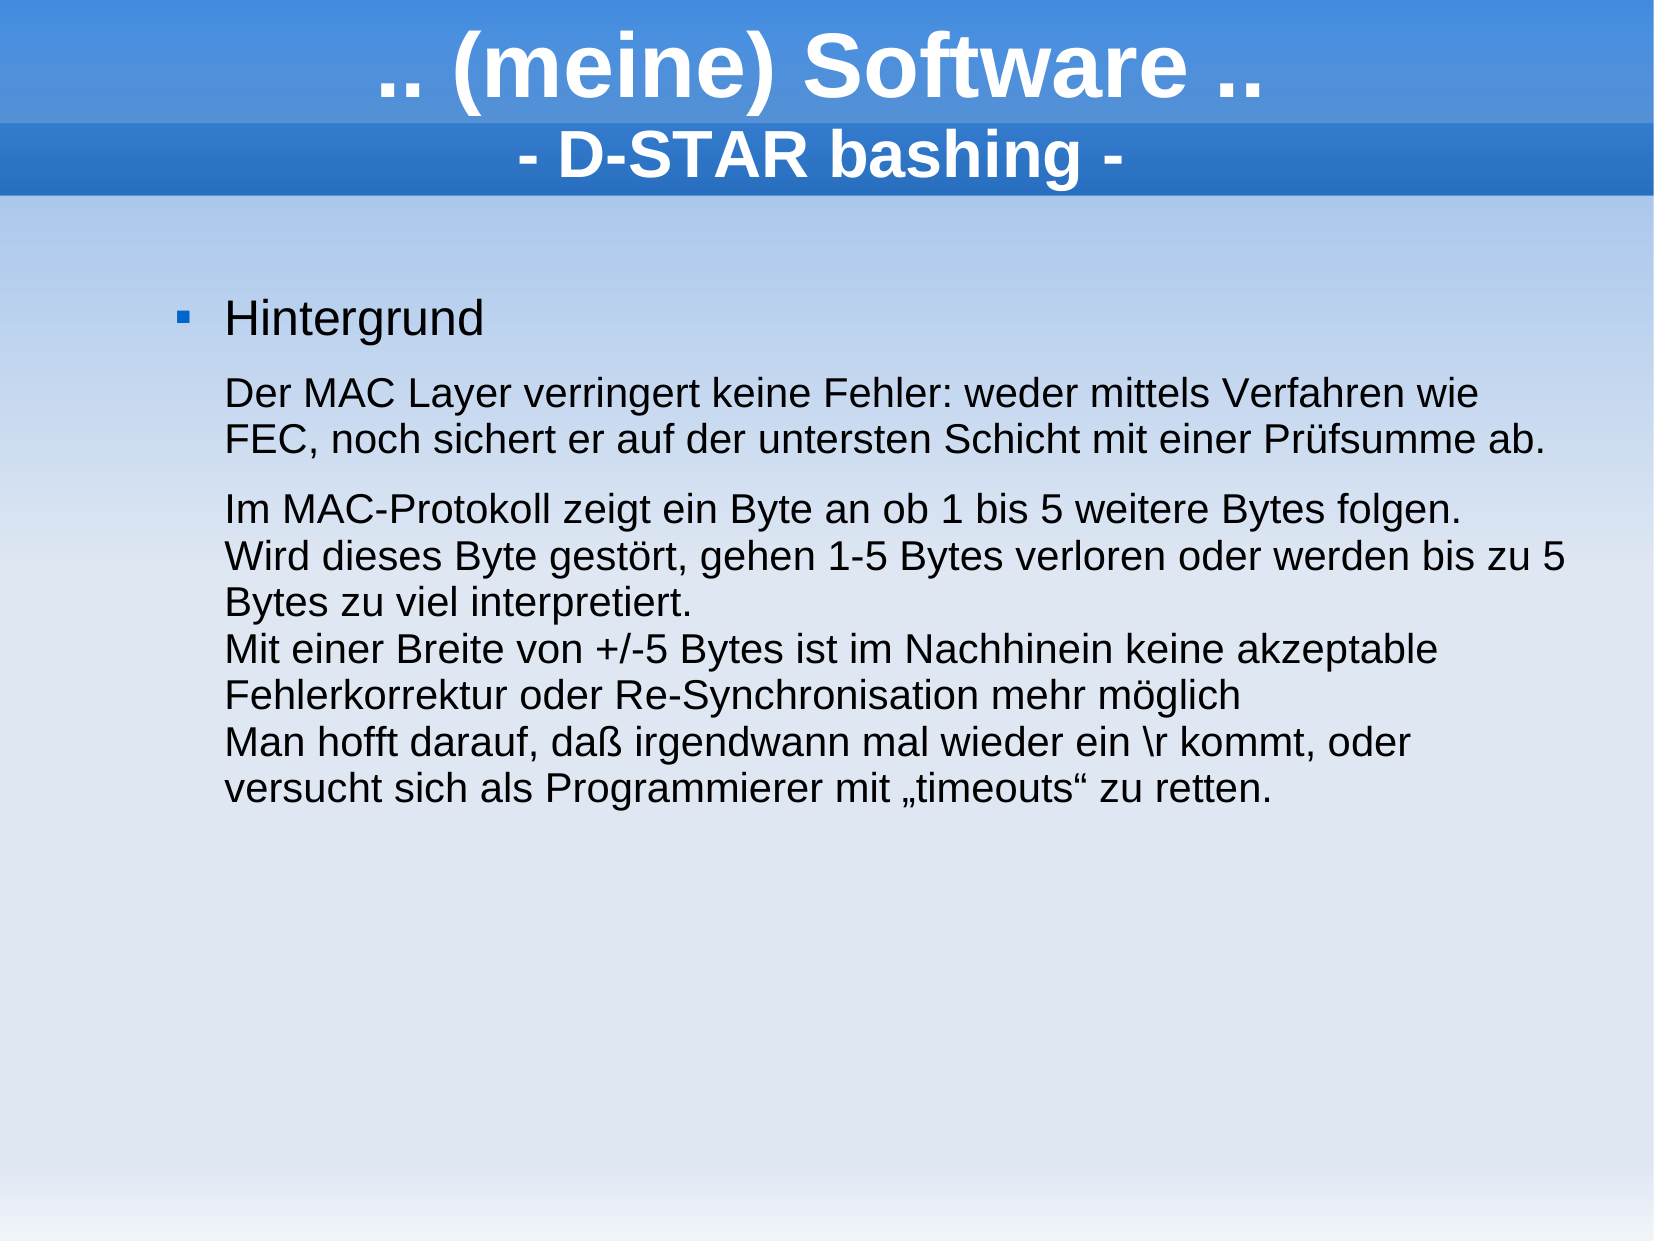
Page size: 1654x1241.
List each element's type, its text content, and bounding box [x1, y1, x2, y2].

picture [0, 0, 1654, 1241]
list Hintergrund Der MAC Layer verringert keine Fehler: weder mittels Verfahren wie FEC, noch sichert er auf der untersten Schicht mit einer Prüfsumme ab. Im MAC-Protokoll zeigt ein Byte an ob 1 bis 5 weitere Bytes folgen. Wird dieses Byte gestört, gehen 1-5 Bytes verloren oder werden bis zu 5 Bytes zu viel interpretiert. Mit einer Breite von +/-5 Bytes ist im Nachhinein keine akzeptable Fehlerkorrektur oder Re-Synchronisation mehr möglich Man hofft darauf, daß irgendwann mal wieder ein \r kommt, oder versucht sich als Programmierer mit „timeouts“ zu retten. [82, 290, 1571, 1094]
title .. (meine) Software .. - D-STAR bashing - [76, 7, 1565, 200]
